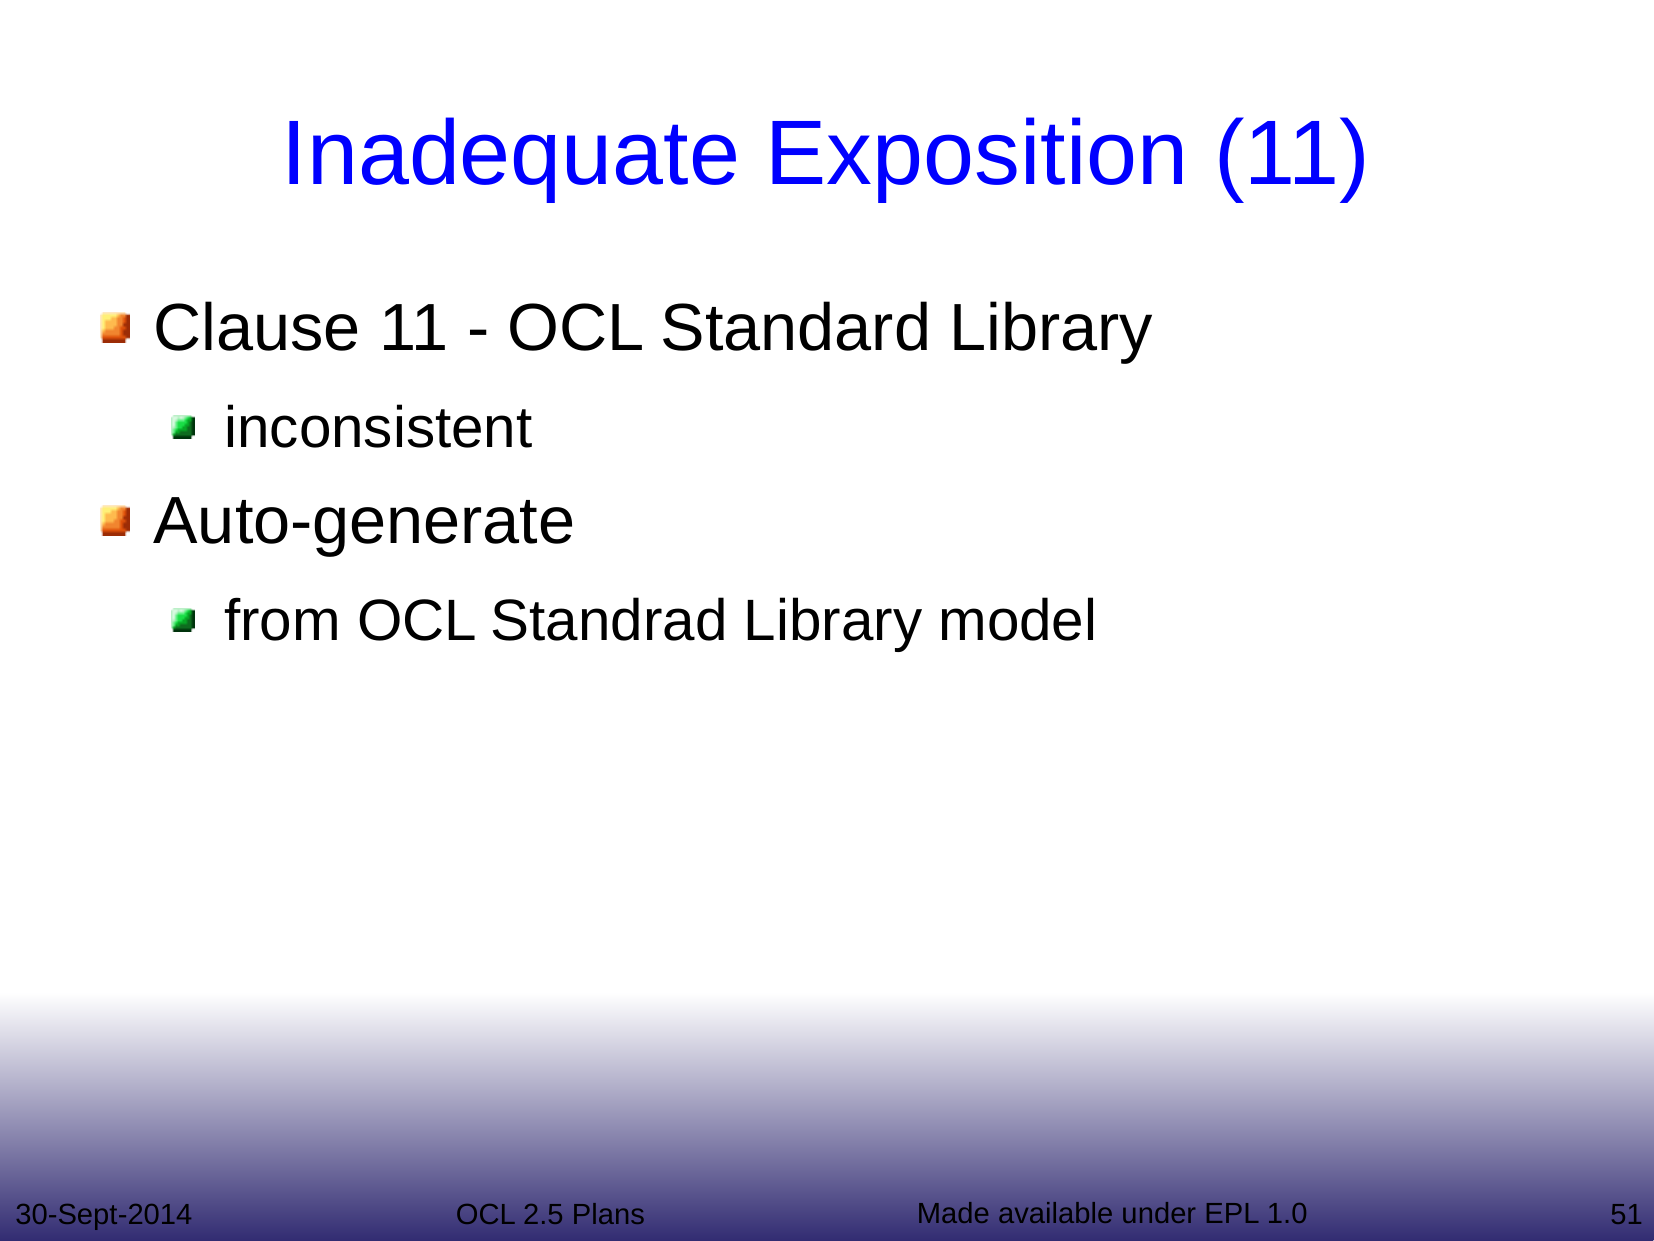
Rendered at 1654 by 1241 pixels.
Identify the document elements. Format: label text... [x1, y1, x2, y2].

title Inadequate Exposition (11) [82, 49, 1571, 257]
list Clause 11 - OCL Standard Library inconsistent Auto-generate from OCL Standrad Library model [82, 290, 1571, 1109]
